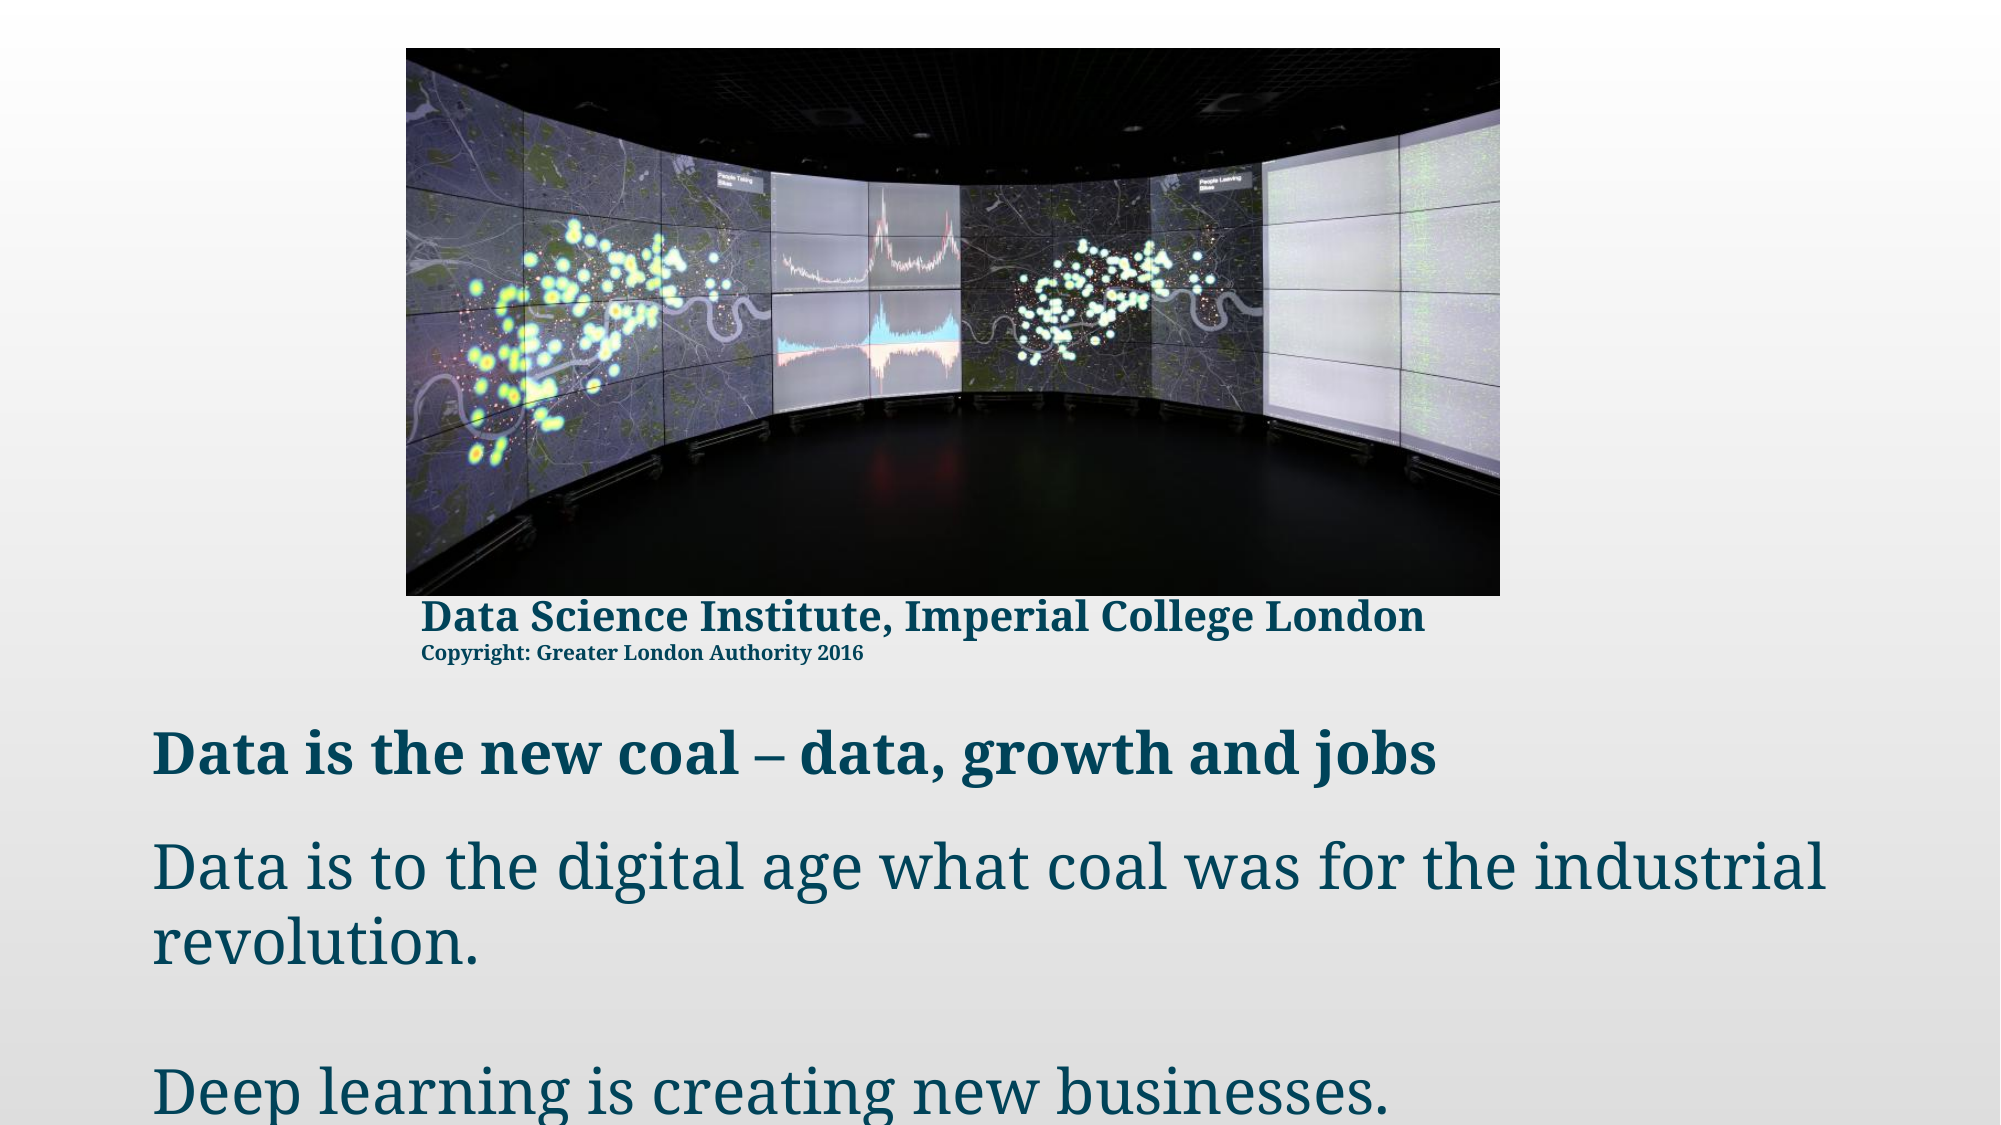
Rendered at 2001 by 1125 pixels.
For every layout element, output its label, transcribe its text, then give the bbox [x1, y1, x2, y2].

picture [406, 48, 1500, 581]
title Data is the new coal – data, growth and jobs [137, 708, 1965, 839]
text_box Data is to the digital age what coal was for the industrial revolution. Deep learning is creating new businesses. [137, 819, 1957, 979]
text_box Data Science Institute, Imperial College London Copyright: Greater London Authority 2016 [406, 581, 1520, 681]
